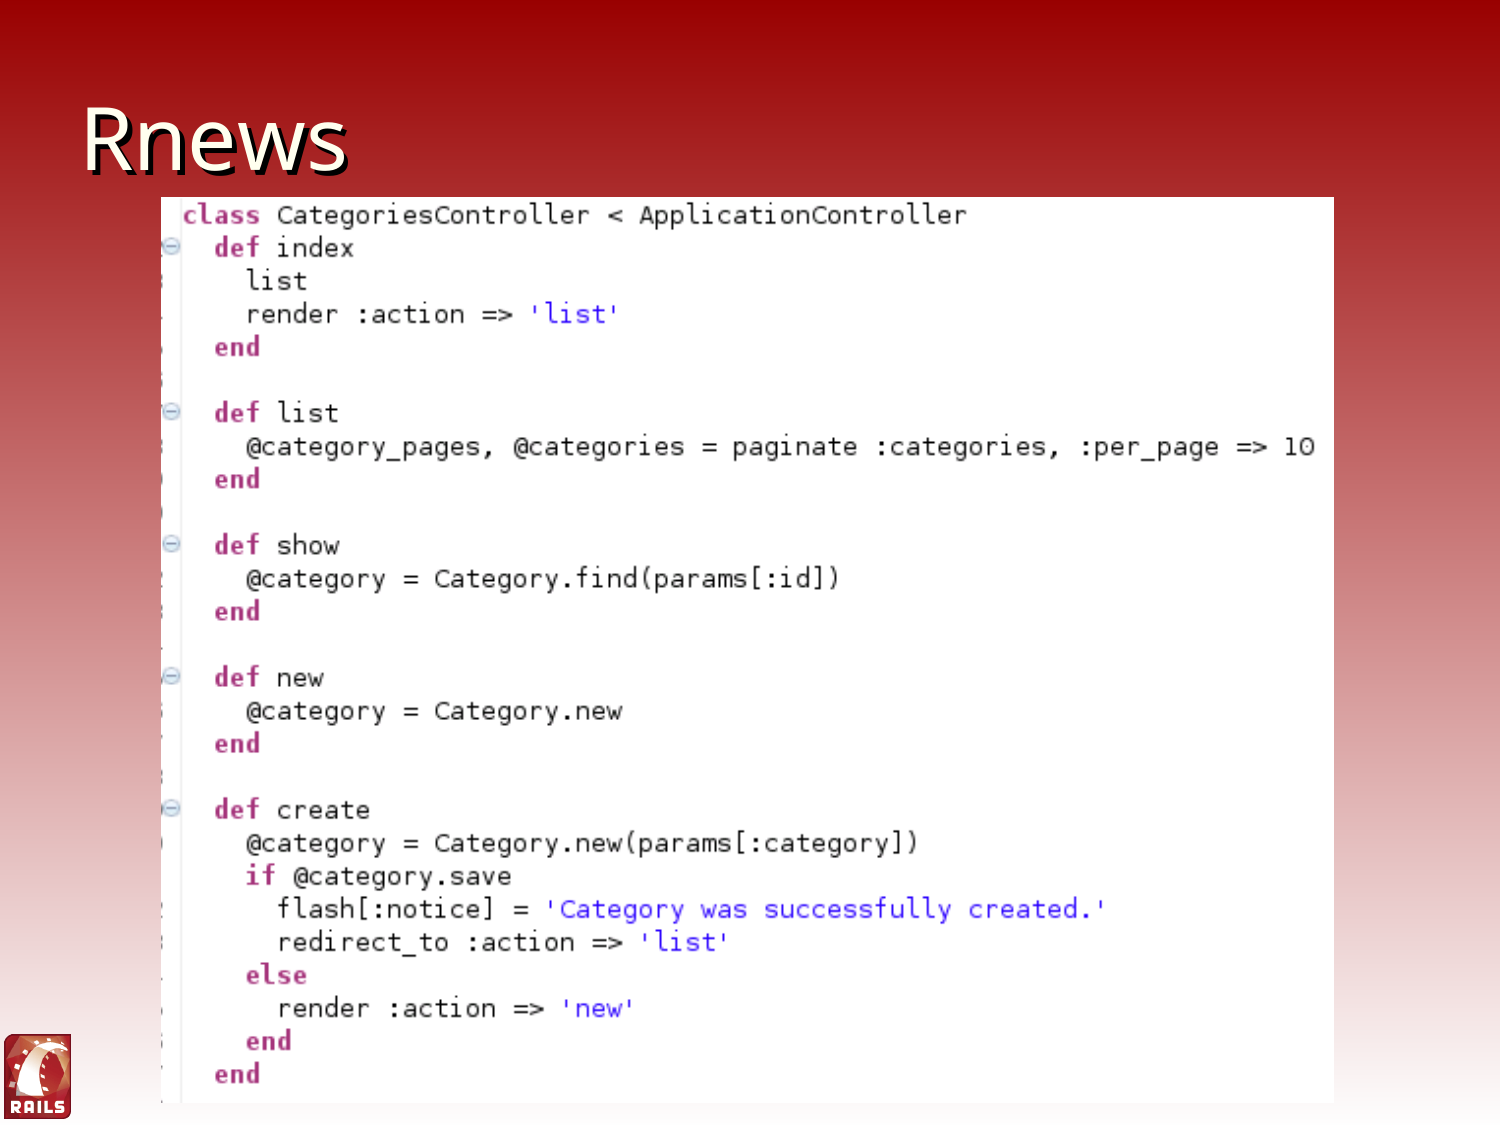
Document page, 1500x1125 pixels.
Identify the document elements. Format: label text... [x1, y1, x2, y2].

picture [4, 1034, 71, 1119]
title Rnews [64, 43, 1317, 232]
picture [161, 197, 1334, 1103]
